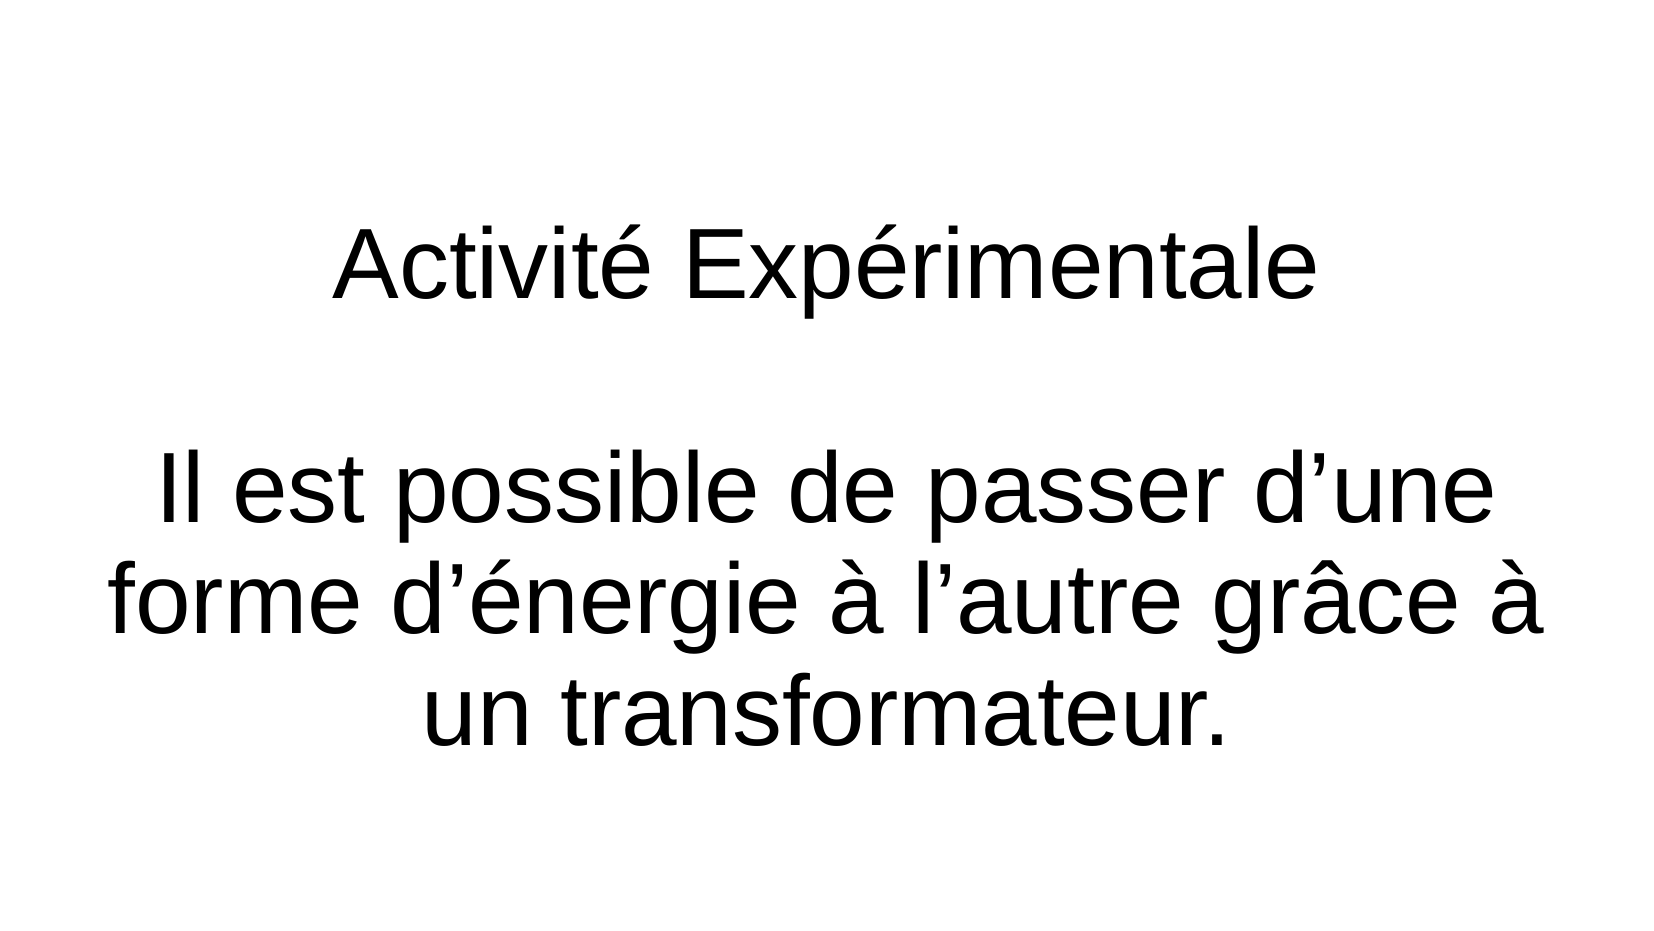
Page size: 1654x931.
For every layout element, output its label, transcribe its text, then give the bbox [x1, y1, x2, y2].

subtitle Activité Expérimentale Il est possible de passer d’une forme d’énergie à l’autre grâce à un transformateur. [82, 207, 1571, 767]
